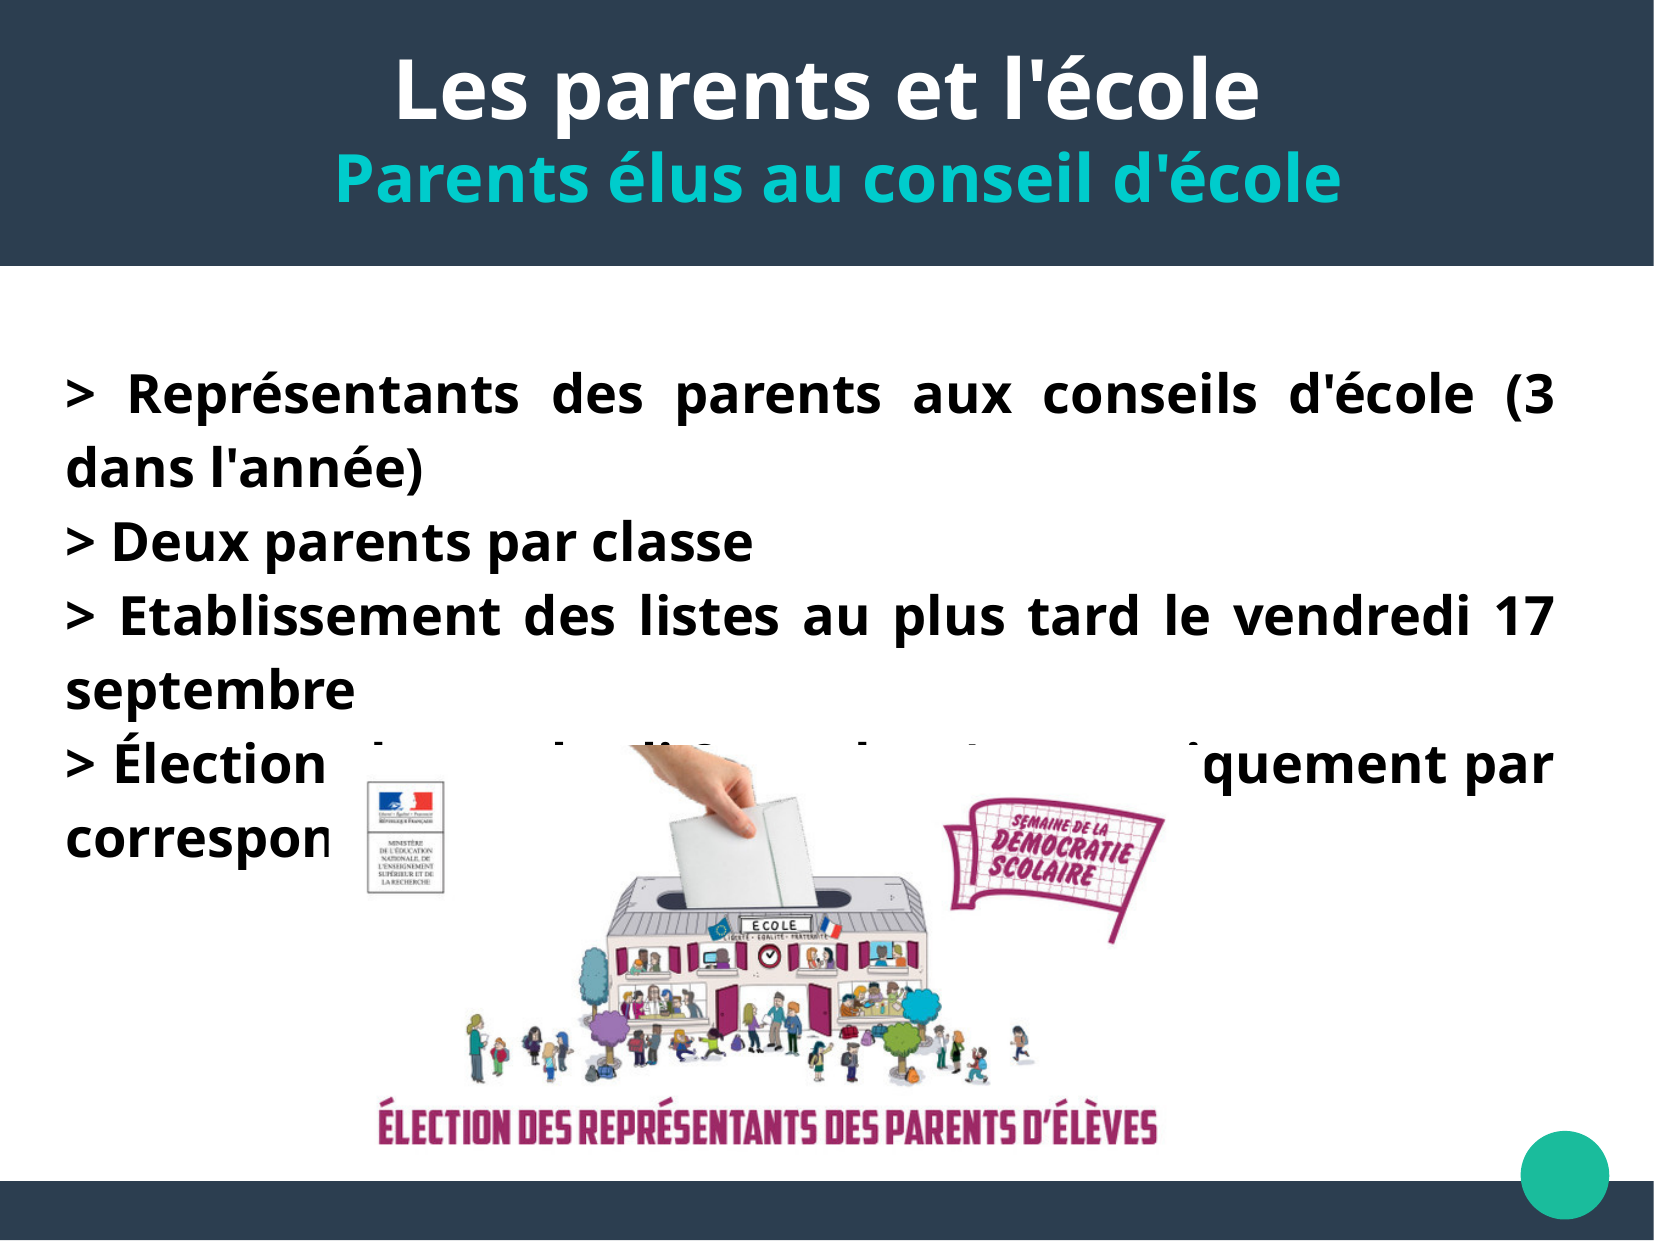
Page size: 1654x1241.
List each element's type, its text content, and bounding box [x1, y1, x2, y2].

picture [328, 745, 1205, 1170]
title Les parents et l'école Parents élus au conseil d'école [70, 0, 1607, 252]
text_box > Représentants des parents aux conseils d'école (3 dans l'année) > Deux parents par classe > Etablissement des listes au plus tard le vendredi 17 septembre > Élections le vendredi 8 octobre (vote uniquement par correspondance) [50, 348, 1582, 828]
